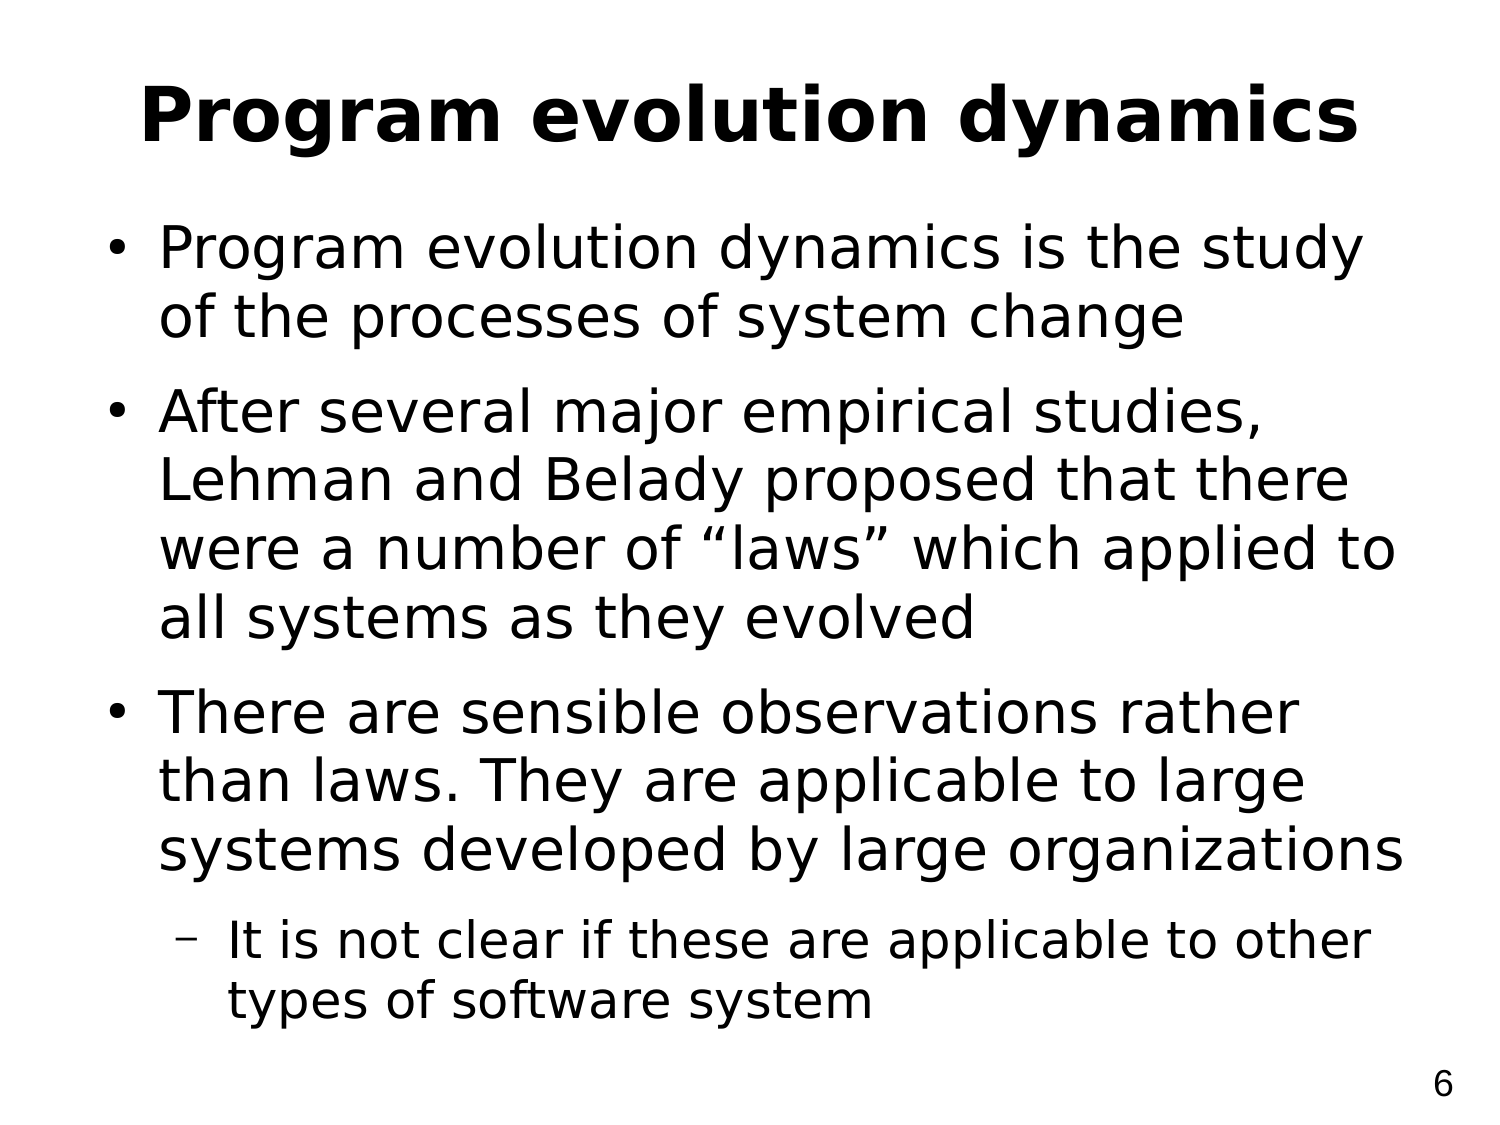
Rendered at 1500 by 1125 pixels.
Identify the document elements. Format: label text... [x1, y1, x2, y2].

list Program evolution dynamics is the study of the processes of system change After several major empirical studies, Lehman and Belady proposed that there were a number of “laws” which applied to all systems as they evolved There are sensible observations rather than laws. They are applicable to large systems developed by large organizations It is not clear if these are applicable to other types of software system [75, 206, 1425, 1093]
title Program evolution dynamics [75, 44, 1425, 177]
